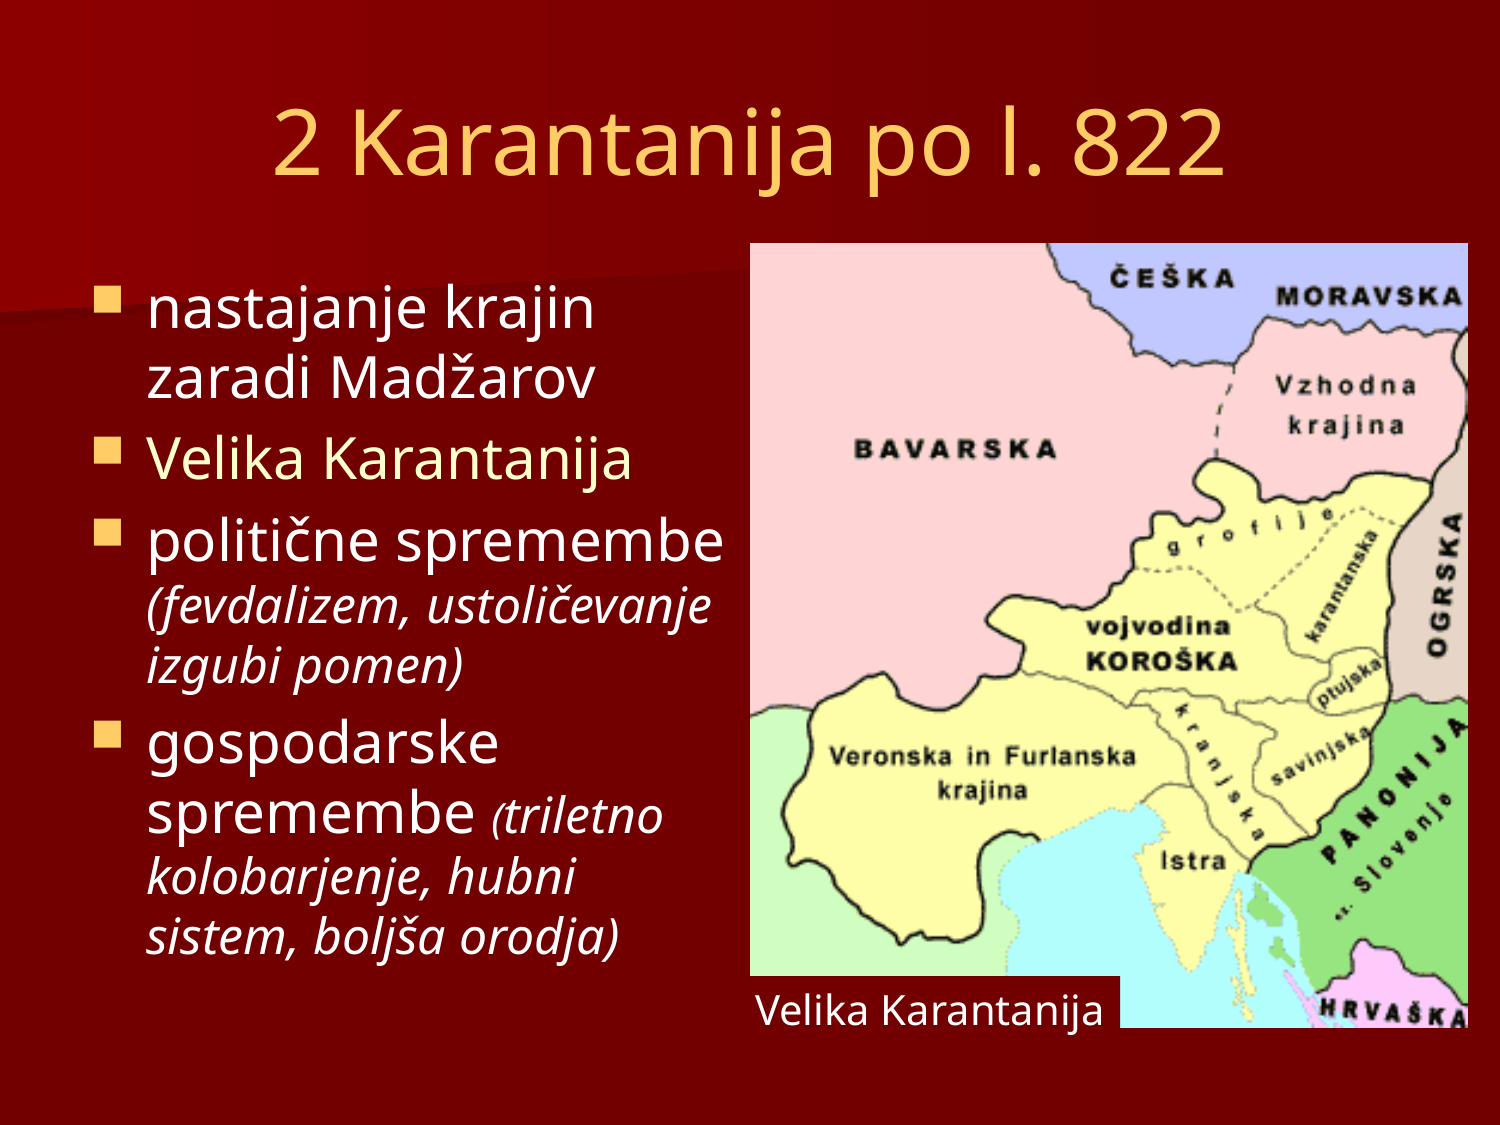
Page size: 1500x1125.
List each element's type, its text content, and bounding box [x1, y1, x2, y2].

picture [750, 243, 1468, 1028]
text_box Velika Karantanija [740, 976, 1121, 1041]
title 2 Karantanija po l. 822 [75, 45, 1425, 233]
list nastajanje krajin zaradi Madžarov Velika Karantanija politične spremembe (fevdalizem, ustoličevanje izgubi pomen) gospodarske spremembe (triletno kolobarjenje, hubni sistem, boljša orodja) [75, 262, 750, 1000]
